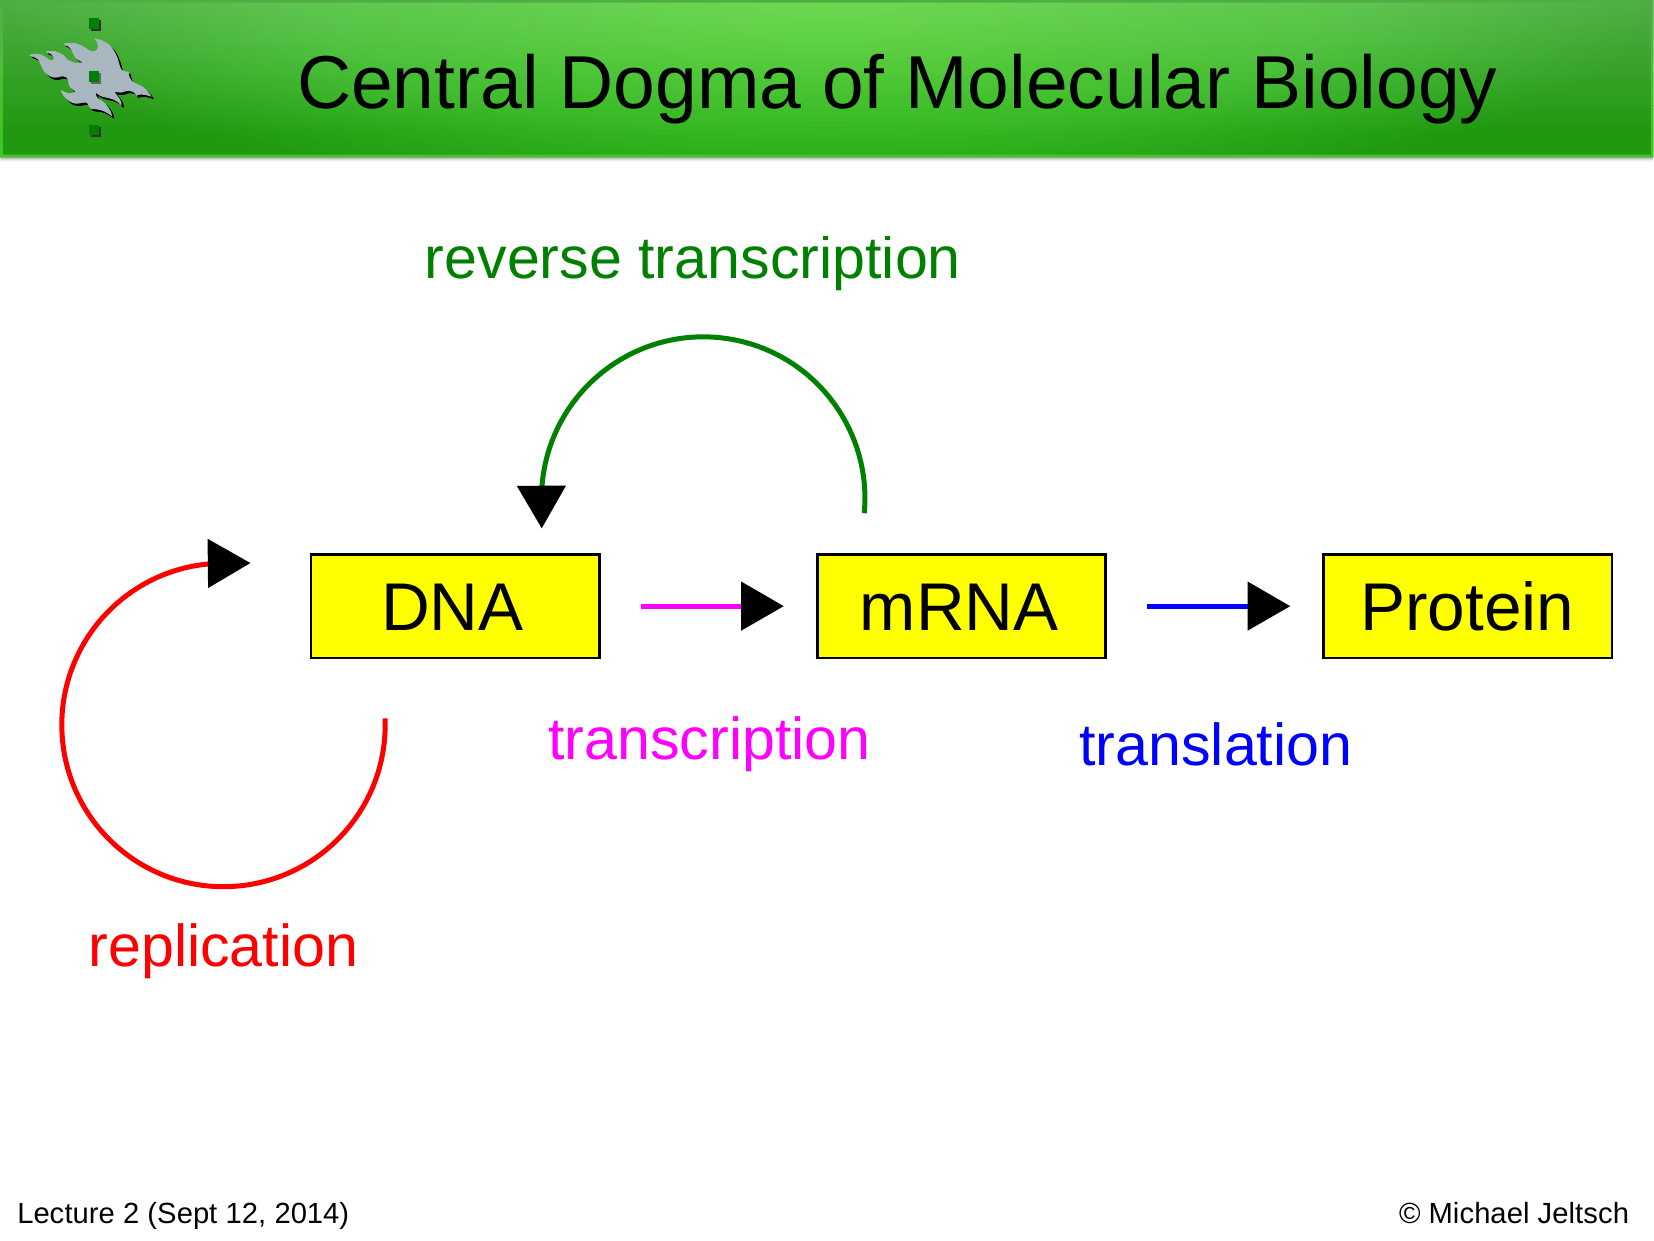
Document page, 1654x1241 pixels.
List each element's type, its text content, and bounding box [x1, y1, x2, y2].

picture [59, 236, 1614, 979]
title Central Dogma of Molecular Biology [236, 11, 1560, 154]
